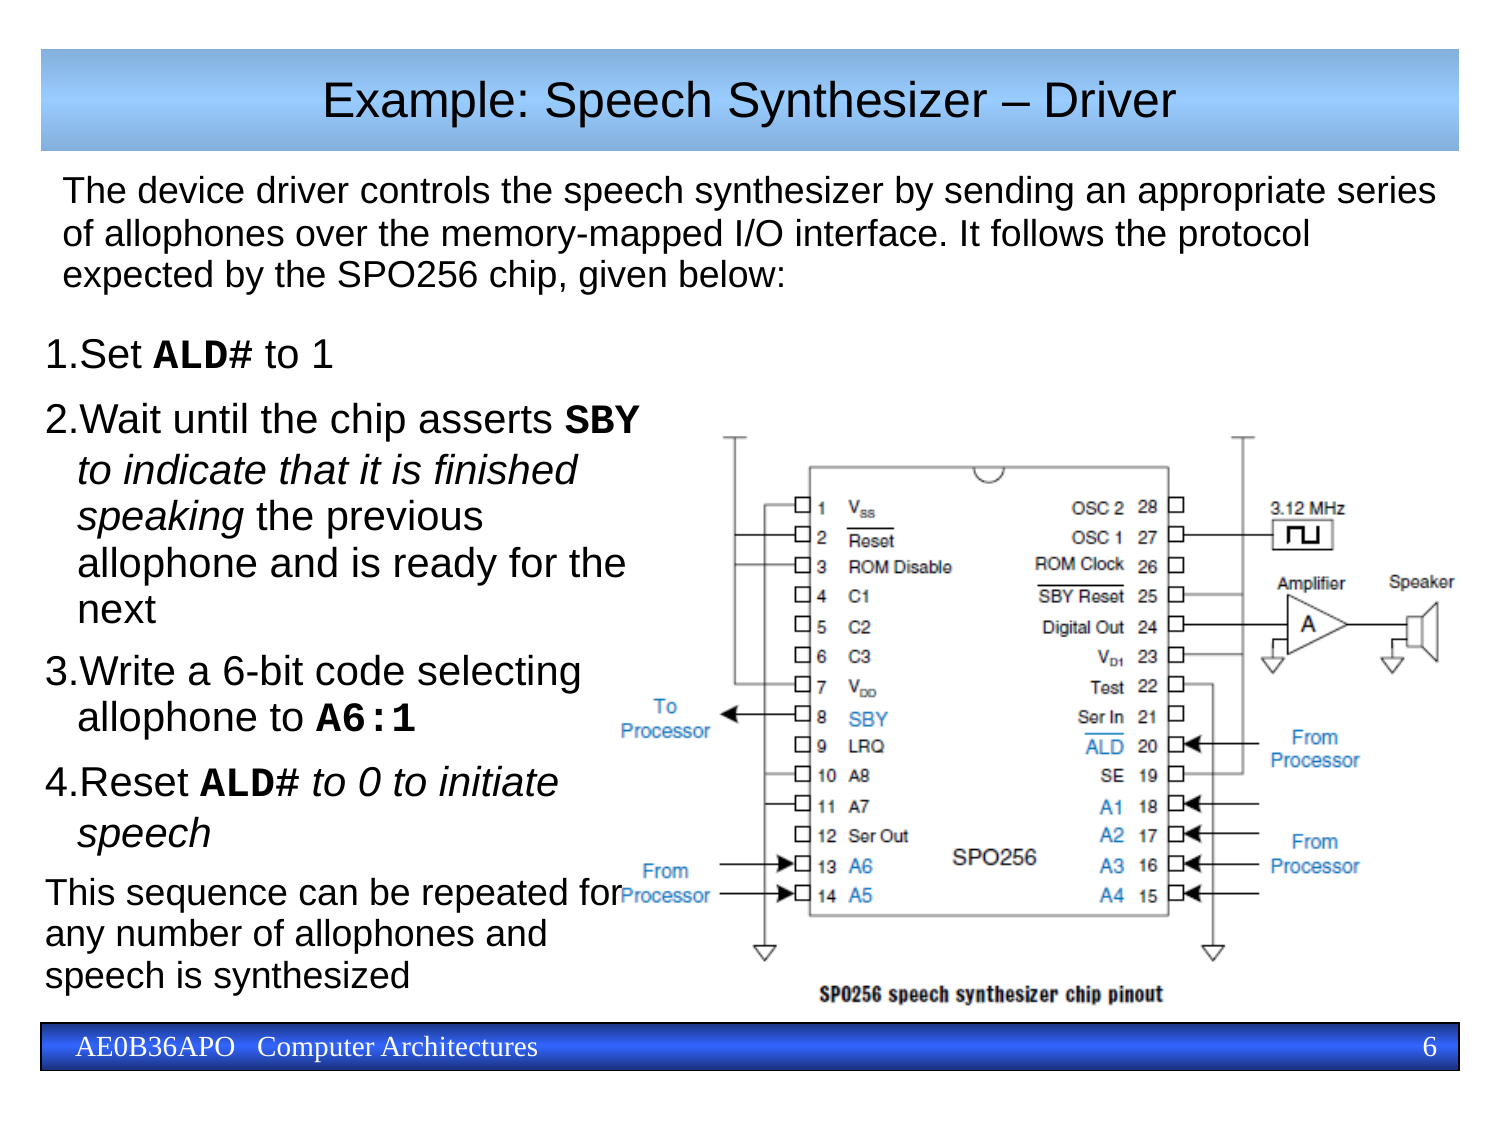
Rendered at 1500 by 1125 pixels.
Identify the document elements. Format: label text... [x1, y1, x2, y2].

picture [672, 404, 1460, 1017]
title Example: Speech Synthesizer – Driver [41, 49, 1459, 151]
list The device driver controls the speech synthesizer by sending an appropriate series of allophones over the memory-mapped I/O interface. It follows the protocol expected by the SPO256 chip, given below: [62, 169, 1450, 508]
list Set ALD# to 1 Wait until the chip asserts SBY to indicate that it is finished speaking the previous allophone and is ready for the next Write a 6-bit code selecting allophone to A6:1 Reset ALD# to 0 to initiate speech This sequence can be repeated for any number of allophones and speech is synthesized [44, 331, 672, 1017]
